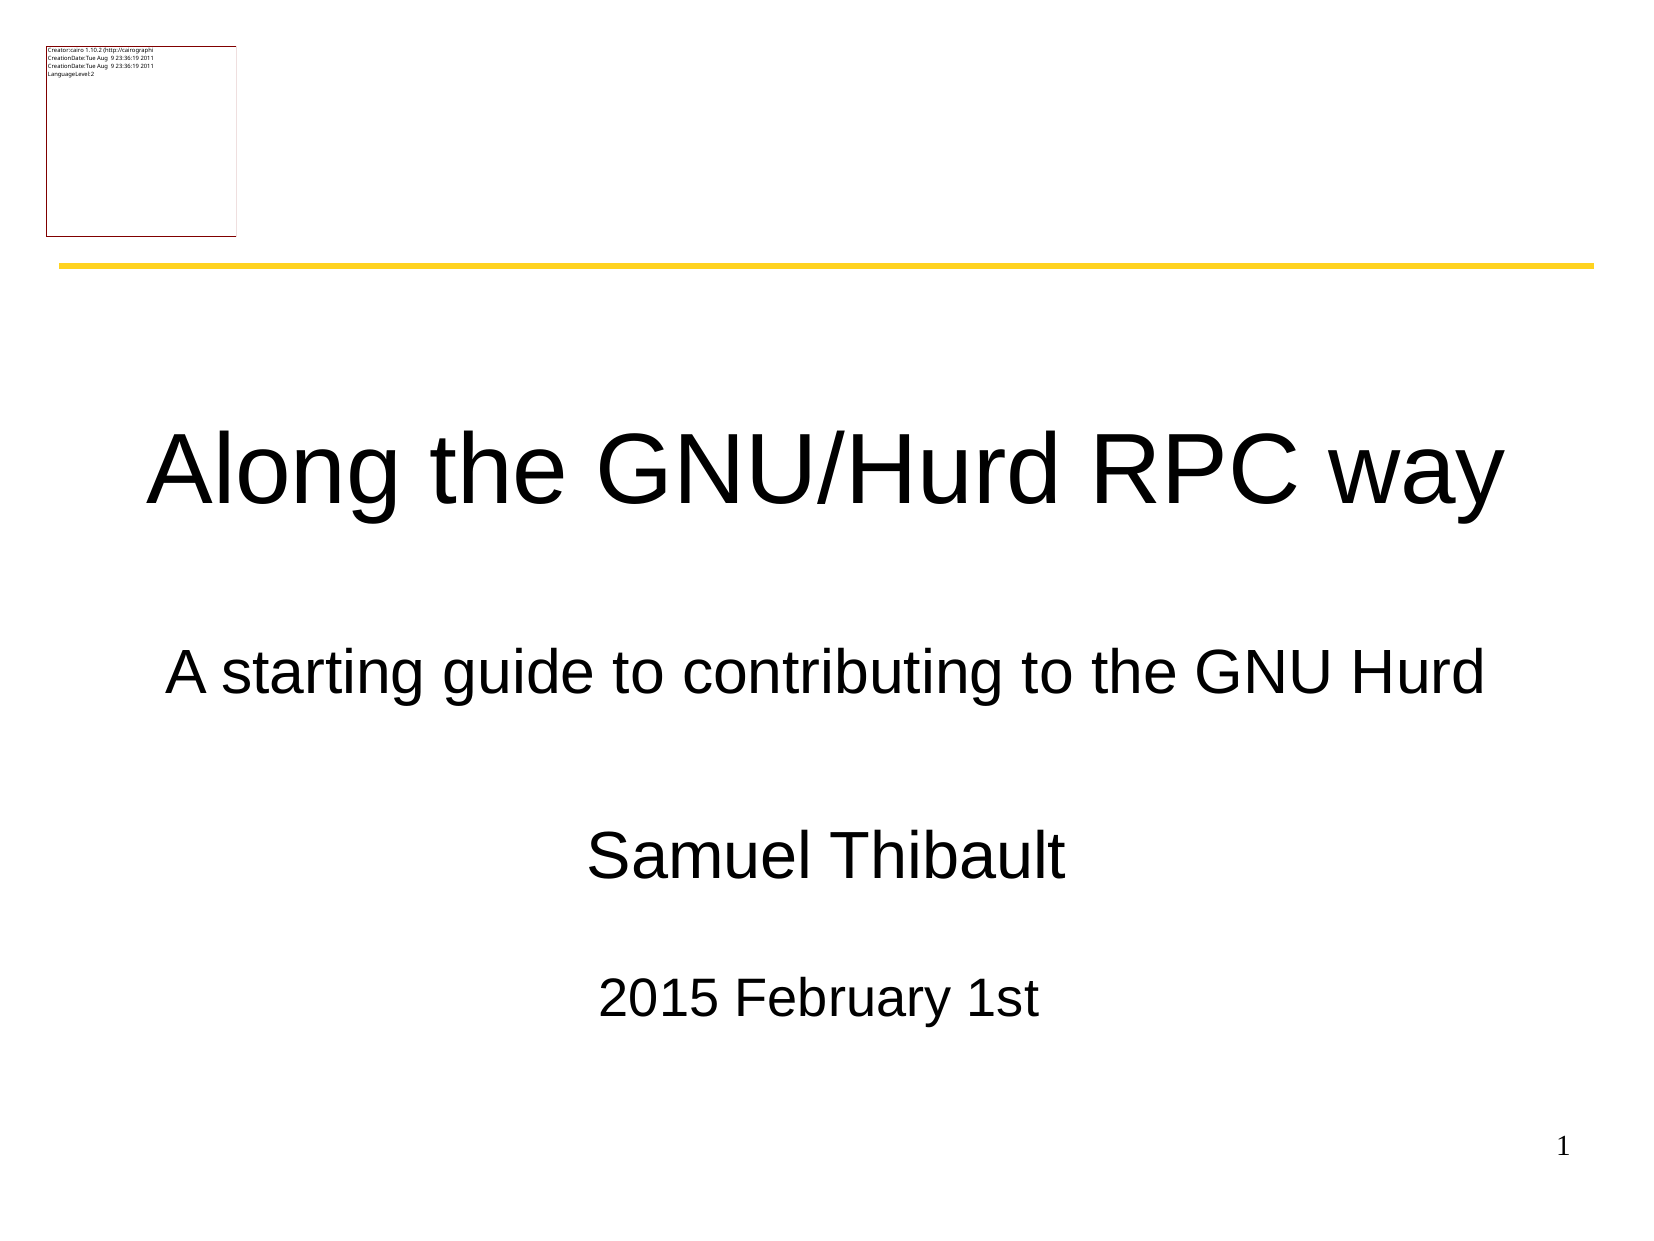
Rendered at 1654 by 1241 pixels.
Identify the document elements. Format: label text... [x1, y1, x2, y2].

subtitle Along the GNU/Hurd RPC way A starting guide to contributing to the GNU Hurd Samuel Thibault 2015 February 1st [82, 290, 1571, 1152]
